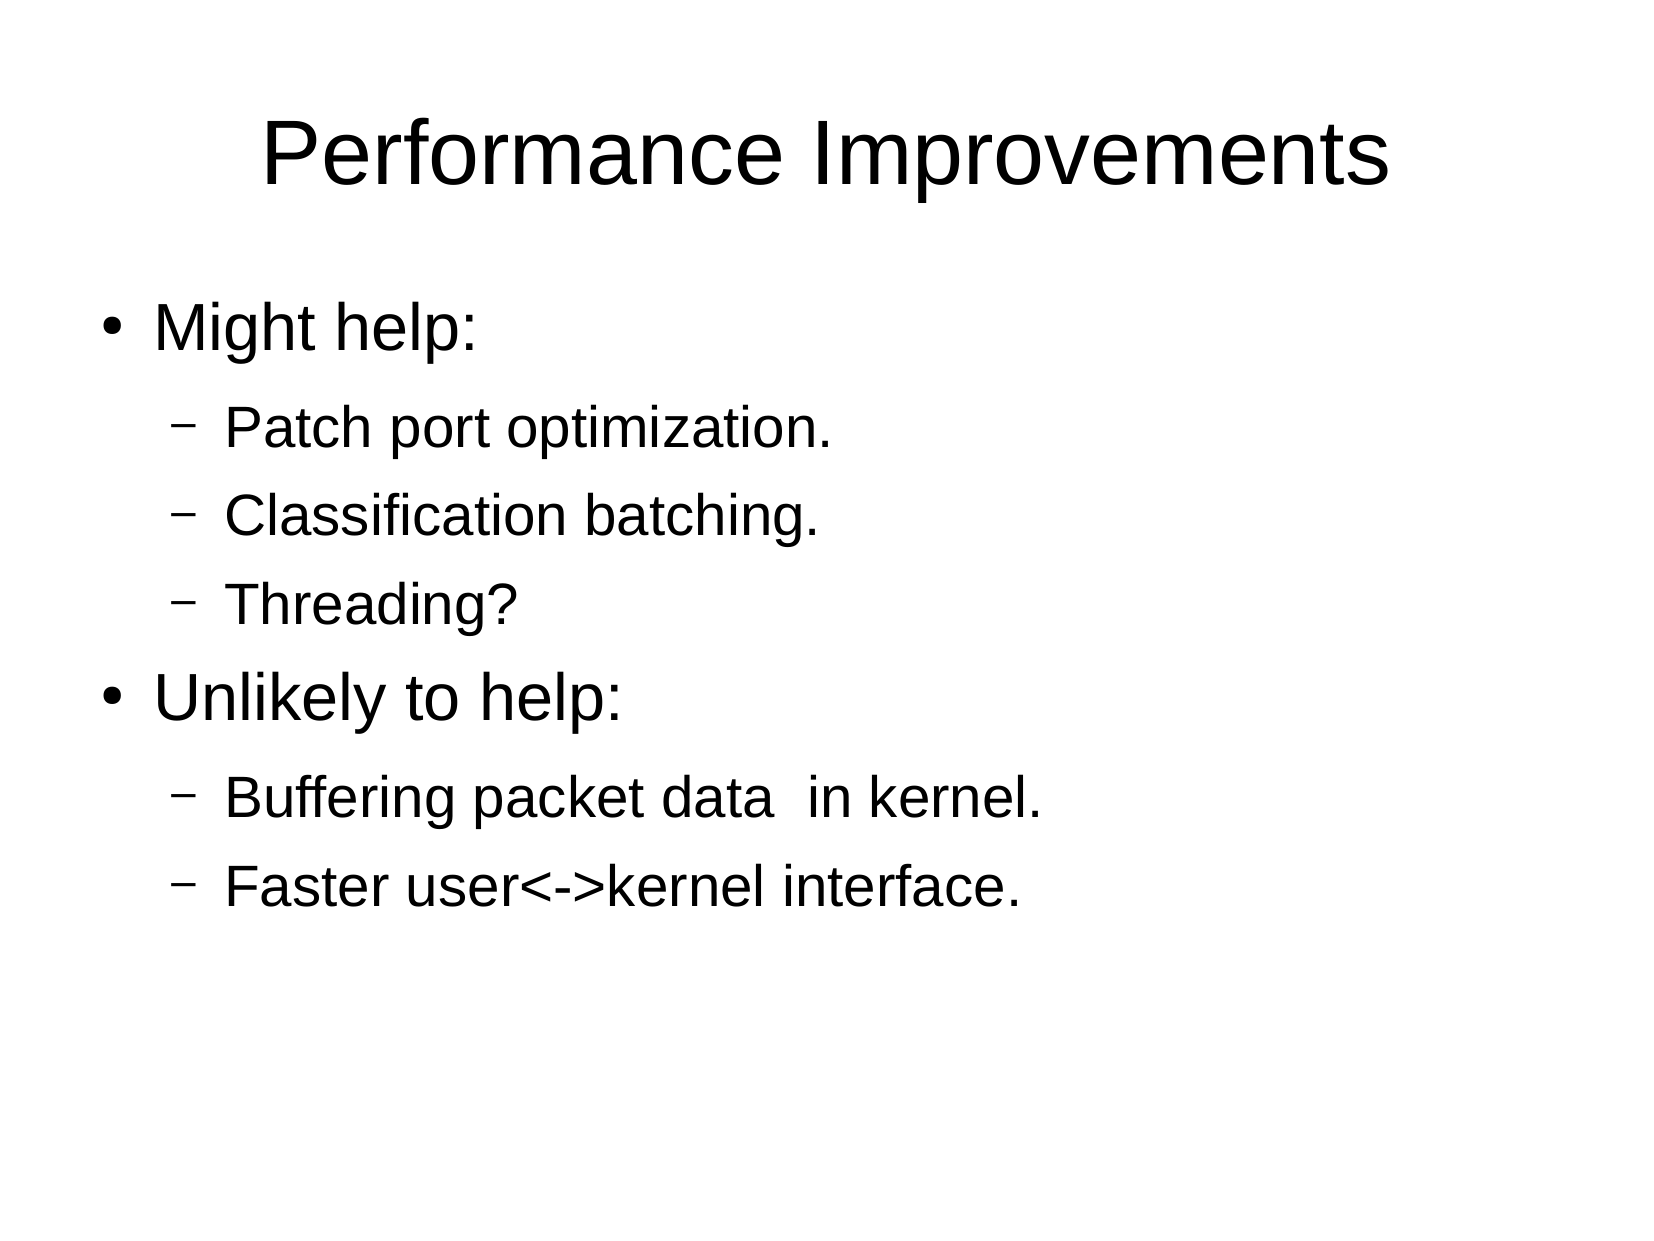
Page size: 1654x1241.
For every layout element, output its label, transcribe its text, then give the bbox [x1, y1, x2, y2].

list Might help: Patch port optimization. Classification batching. Threading? Unlikely to help: Buffering packet data in kernel. Faster user<->kernel interface. [82, 290, 1538, 1010]
title Performance Improvements [82, 49, 1571, 257]
